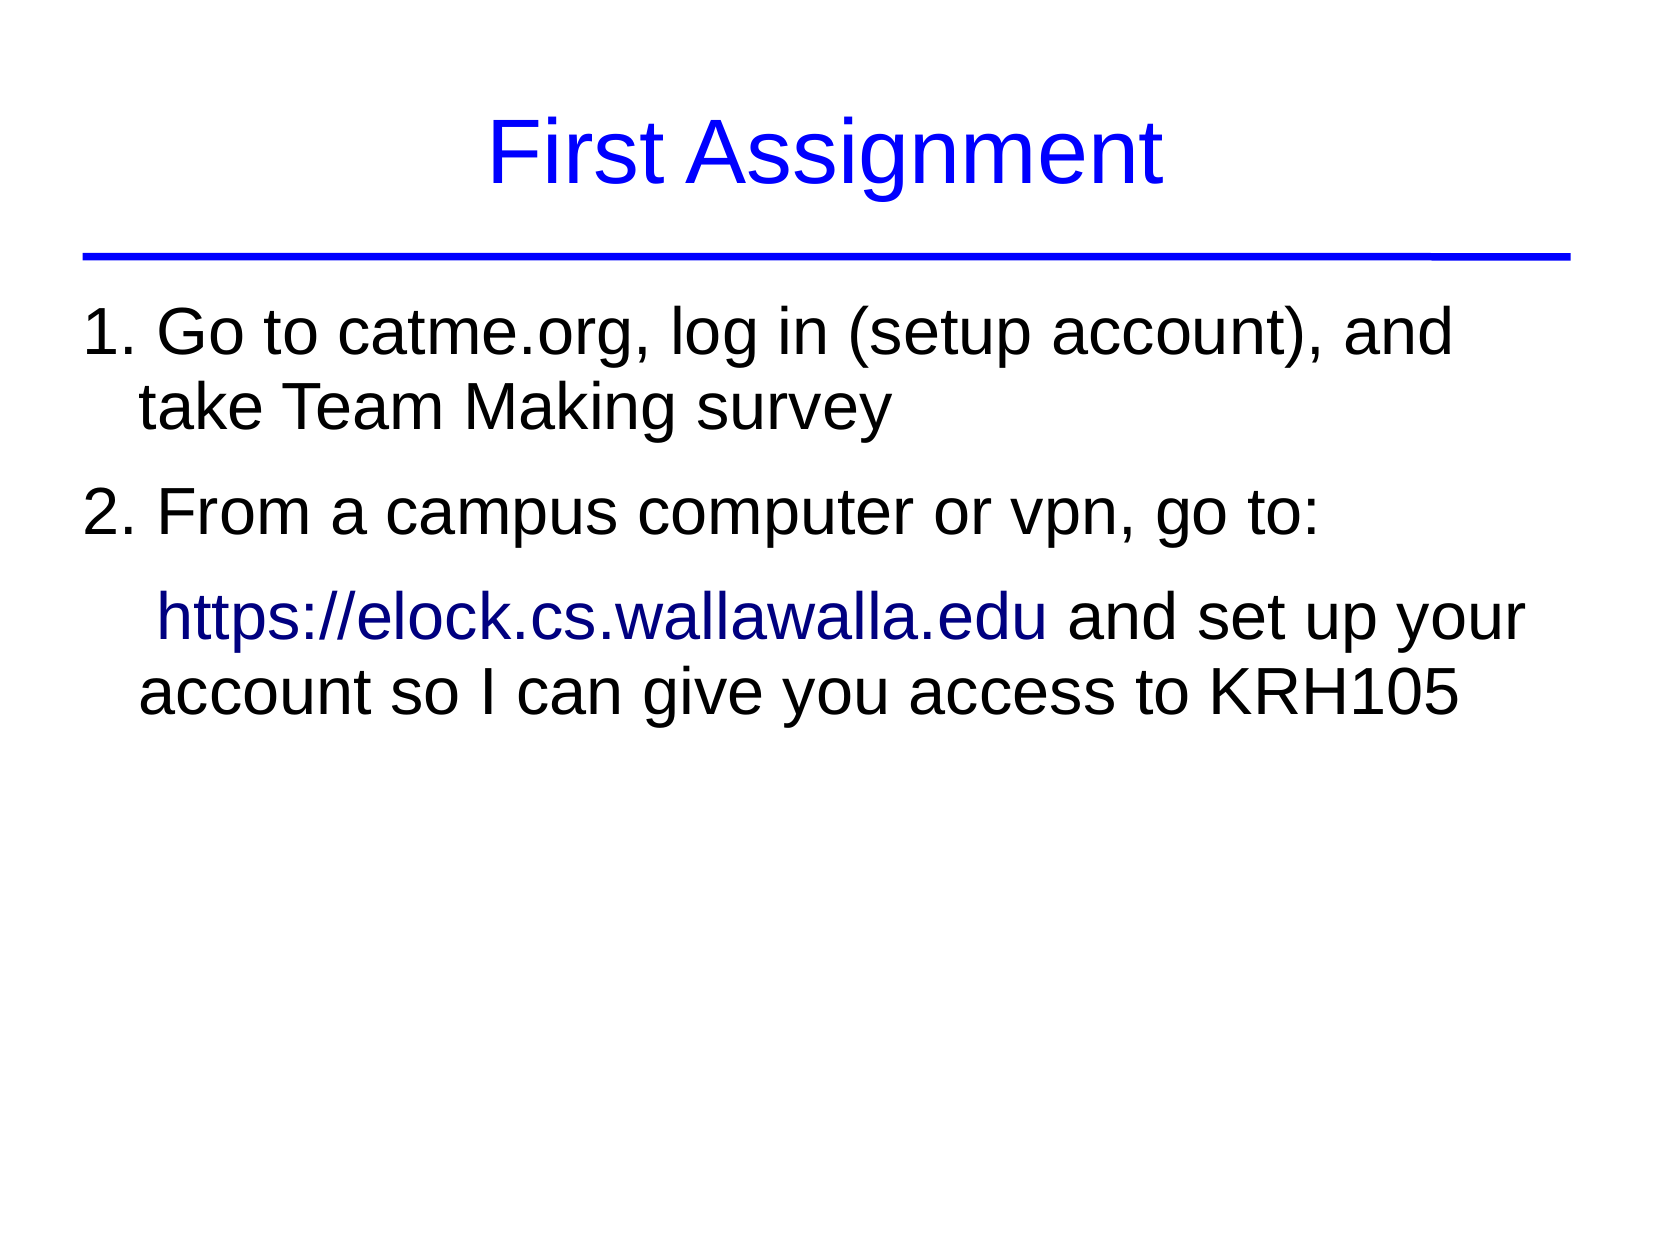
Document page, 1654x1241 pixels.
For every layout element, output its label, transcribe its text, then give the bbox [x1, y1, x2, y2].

list 1. Go to catme.org, log in (setup account), and take Team Making survey 2. From a campus computer or vpn, go to: https://elock.cs.wallawalla.edu and set up your account so I can give you access to KRH105 [82, 290, 1571, 1009]
title First Assignment [82, 49, 1571, 256]
